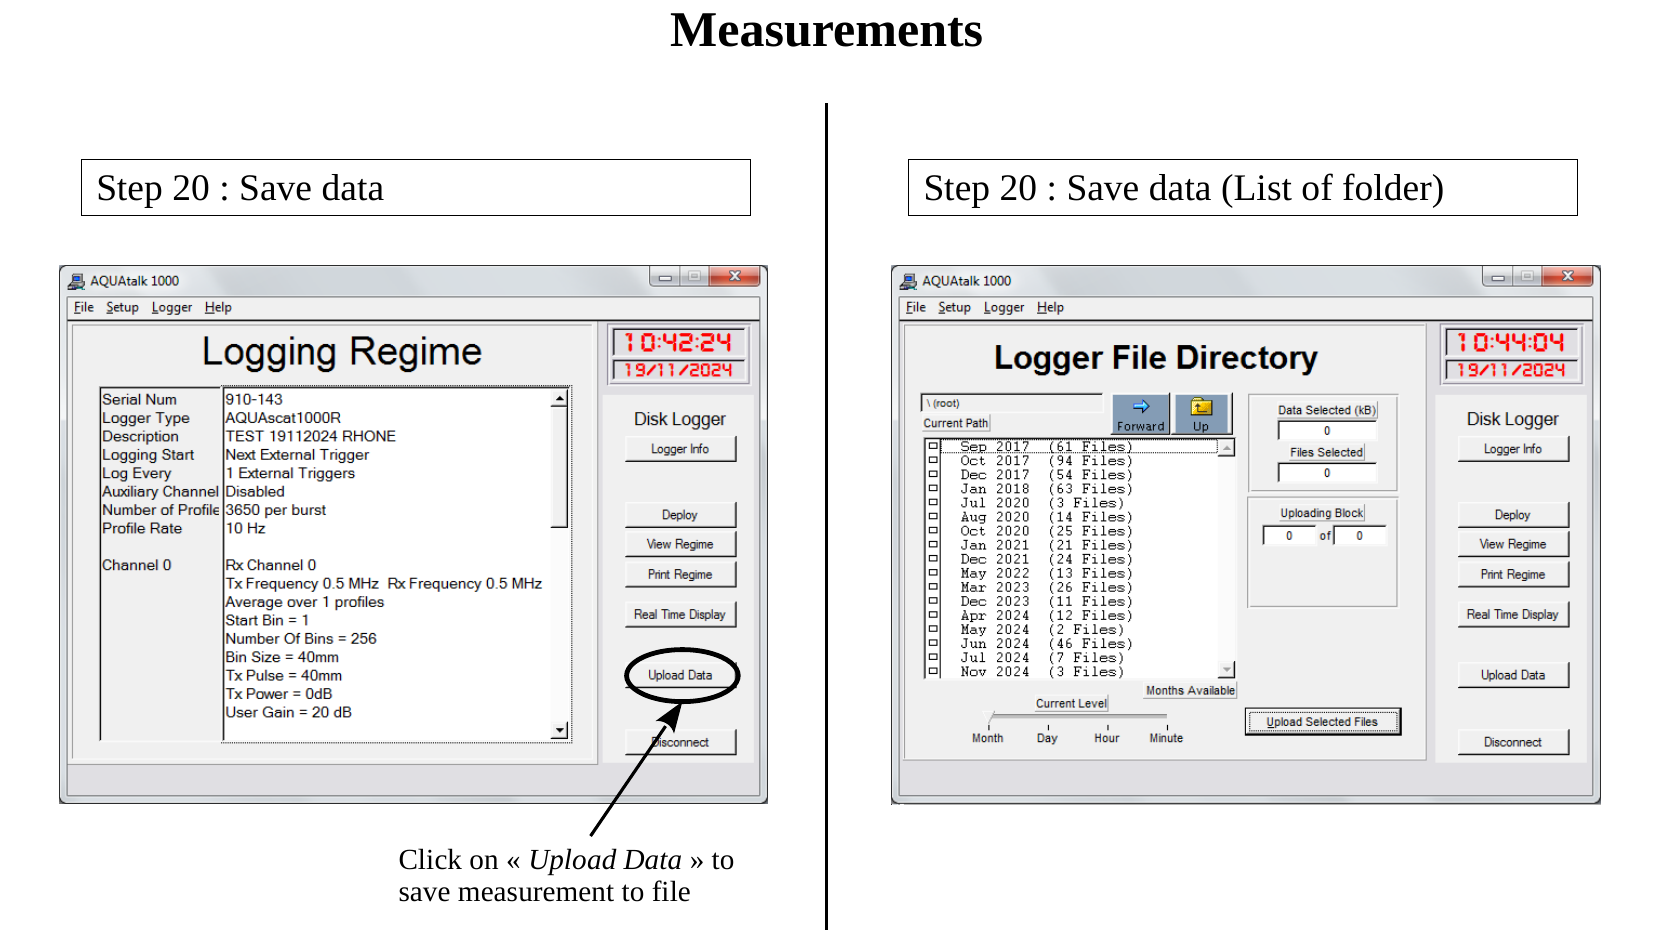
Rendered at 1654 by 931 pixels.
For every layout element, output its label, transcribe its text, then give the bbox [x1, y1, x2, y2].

picture [891, 265, 1601, 805]
text_box Measurements [0, 0, 1654, 65]
picture [59, 265, 768, 804]
text_box Step 20 : Save data (List of folder) [908, 159, 1578, 216]
text_box Step 20 : Save data [81, 159, 751, 216]
text_box Click on « Upload Data » to save measurement to file [383, 836, 798, 916]
